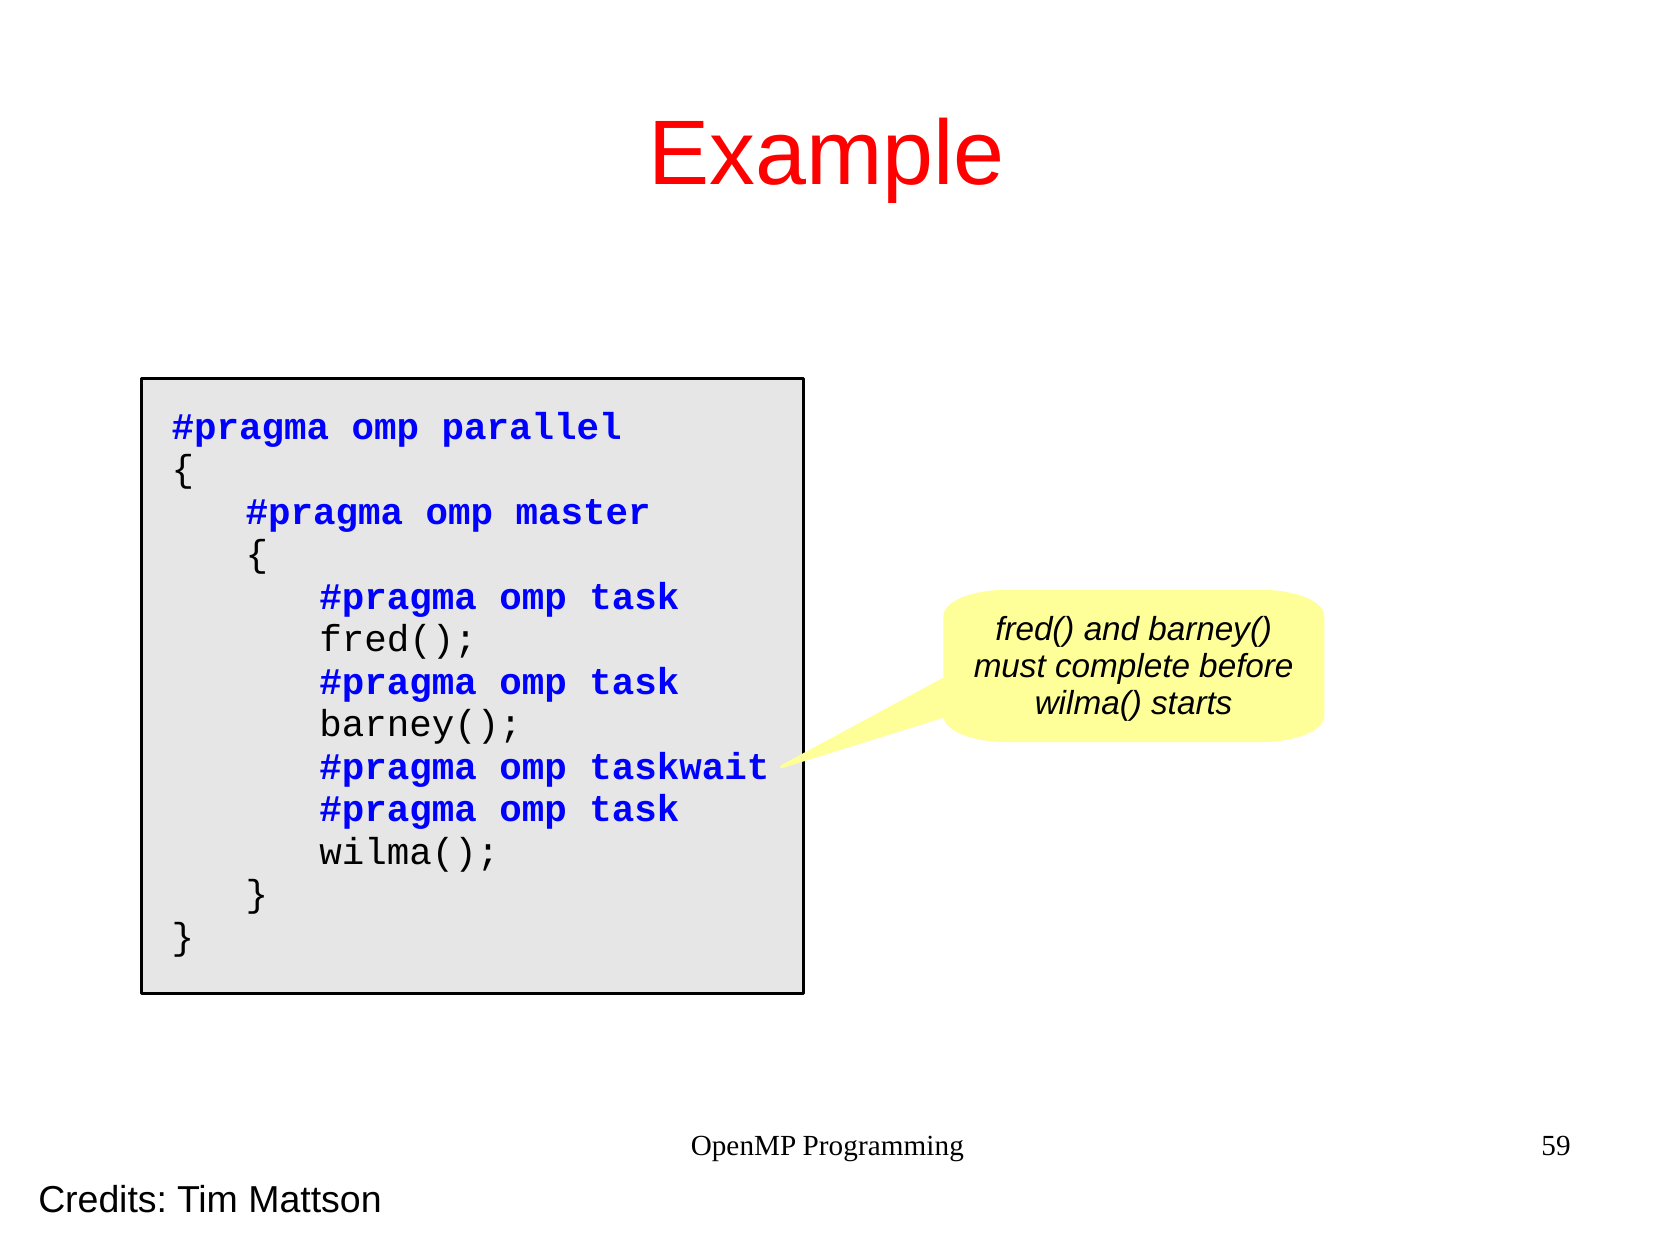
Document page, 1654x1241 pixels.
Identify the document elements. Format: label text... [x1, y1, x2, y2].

title Example [82, 49, 1571, 257]
text_box fred() and barney() must complete before wilma() starts [781, 591, 1323, 767]
text_box #pragma omp parallel { #pragma omp master { #pragma omp task fred(); #pragma omp task barney(); #pragma omp taskwait #pragma omp task wilma(); } } [141, 378, 804, 994]
text_box Credits: Tim Mattson [23, 1171, 402, 1229]
